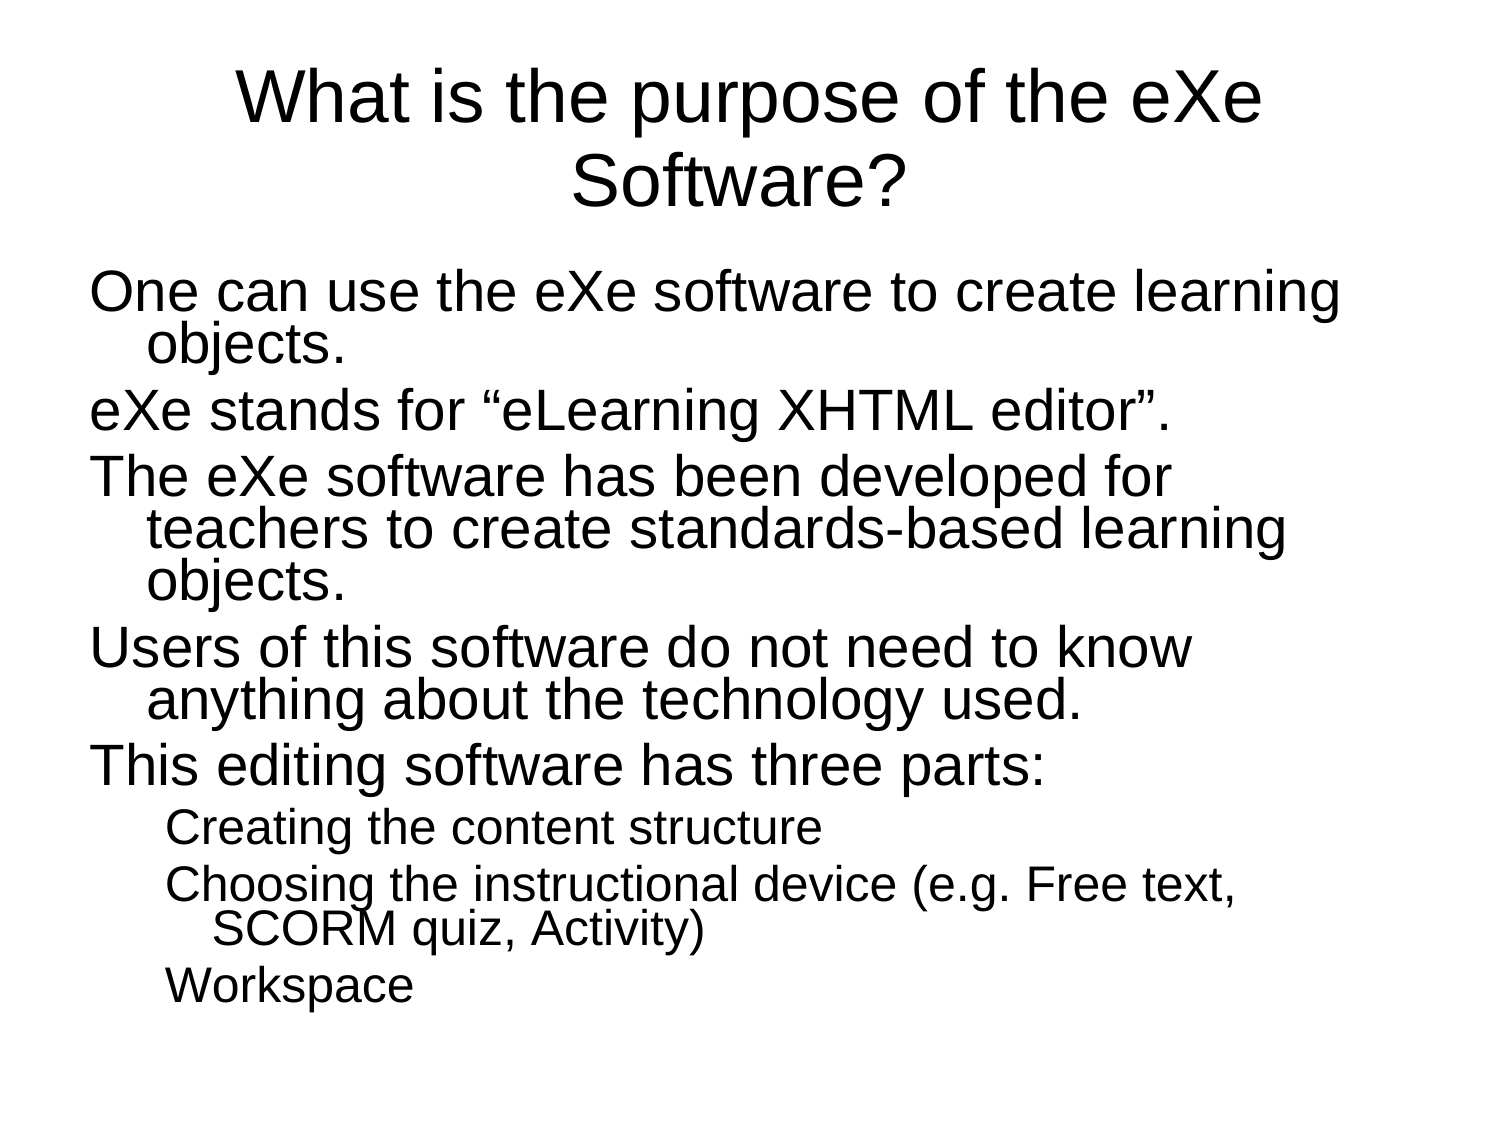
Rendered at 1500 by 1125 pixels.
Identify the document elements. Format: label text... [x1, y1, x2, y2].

title What is the purpose of the eXe Software? [75, 45, 1426, 233]
list One can use the eXe software to create learning objects. eXe stands for “eLearning XHTML editor”. The eXe software has been developed for teachers to create standards-based learning objects. Users of this software do not need to know anything about the technology used. This editing software has three parts: Creating the content structure Choosing the instructional device (e.g. Free text, SCORM quiz, Activity) Workspace [75, 262, 1426, 1088]
